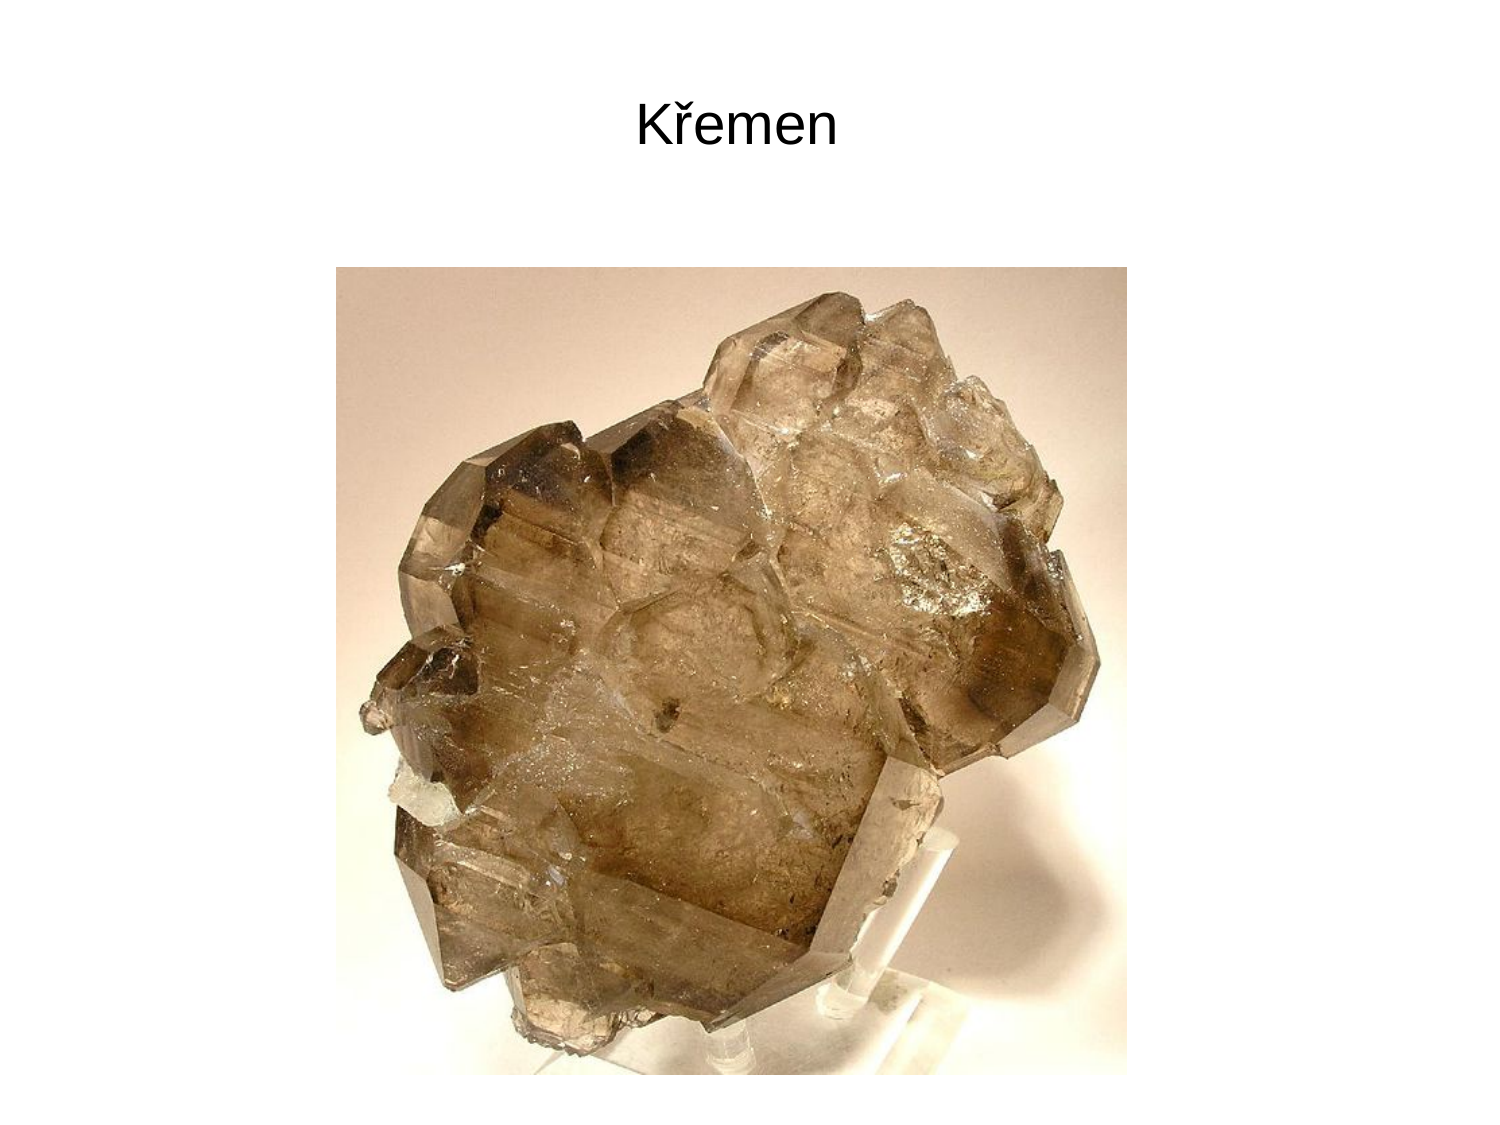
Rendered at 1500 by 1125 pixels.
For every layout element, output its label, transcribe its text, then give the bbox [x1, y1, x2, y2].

text_box Křemen [620, 78, 855, 164]
picture [336, 267, 1127, 1075]
